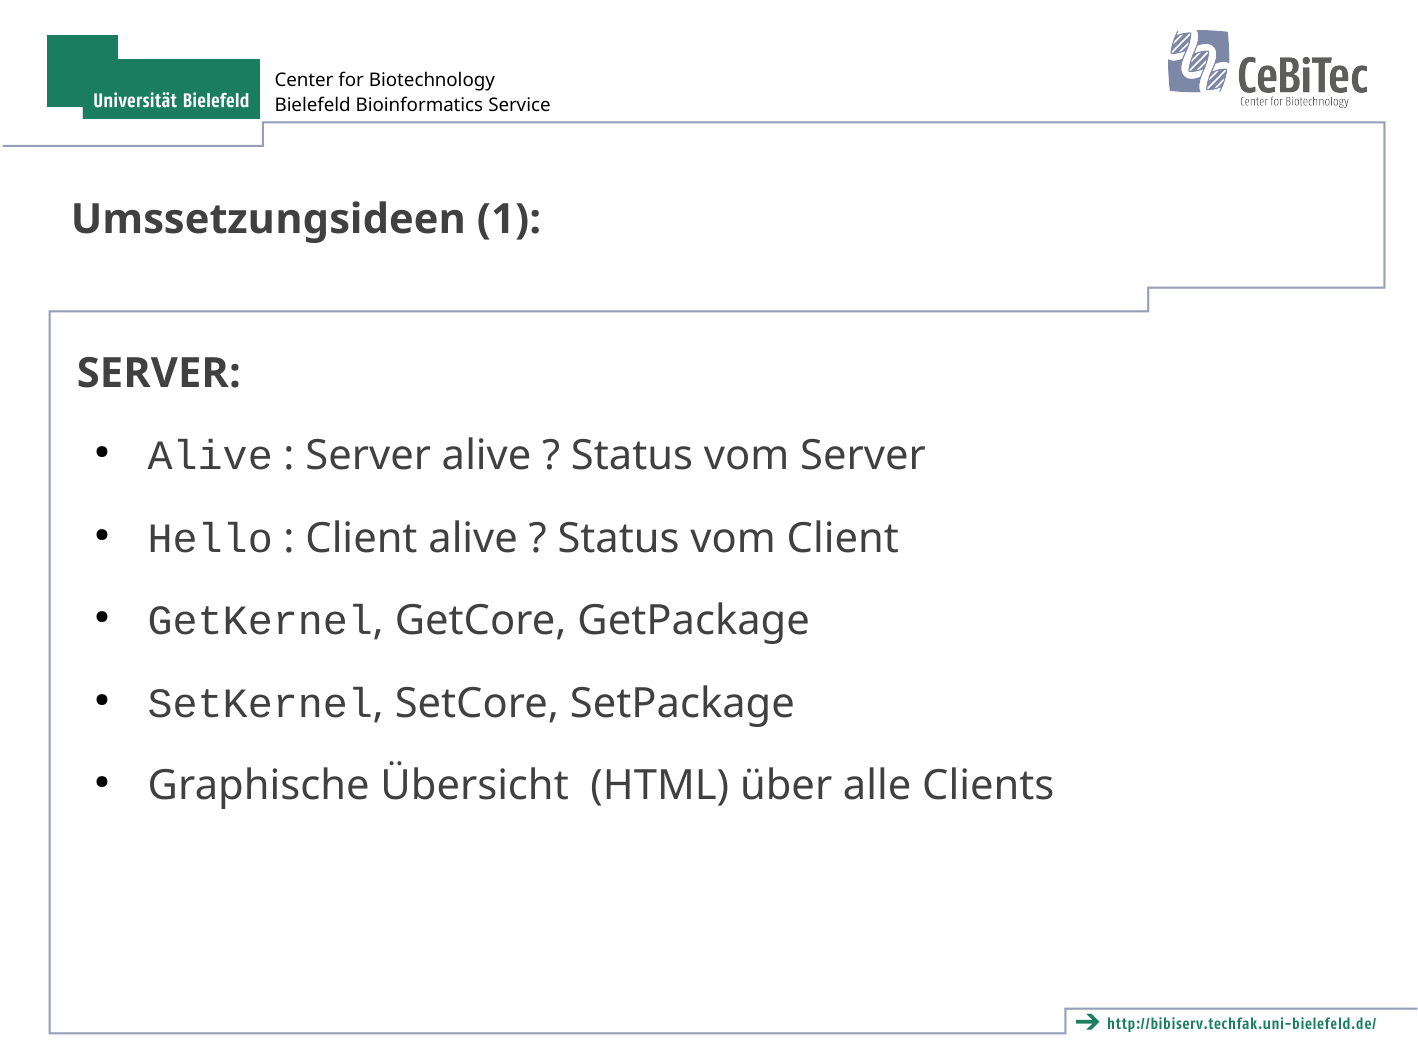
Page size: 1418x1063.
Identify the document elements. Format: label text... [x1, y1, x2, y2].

title Umssetzungsideen (1): [70, 159, 1359, 275]
list SERVER: Alive : Server alive ? Status vom Server Hello : Client alive ? Status vom Client GetKernel, GetCore, GetPackage SetKernel, SetCore, SetPackage Graphische Übersicht (HTML) über alle Clients [76, 342, 1375, 960]
picture [2, 3, 1418, 1063]
